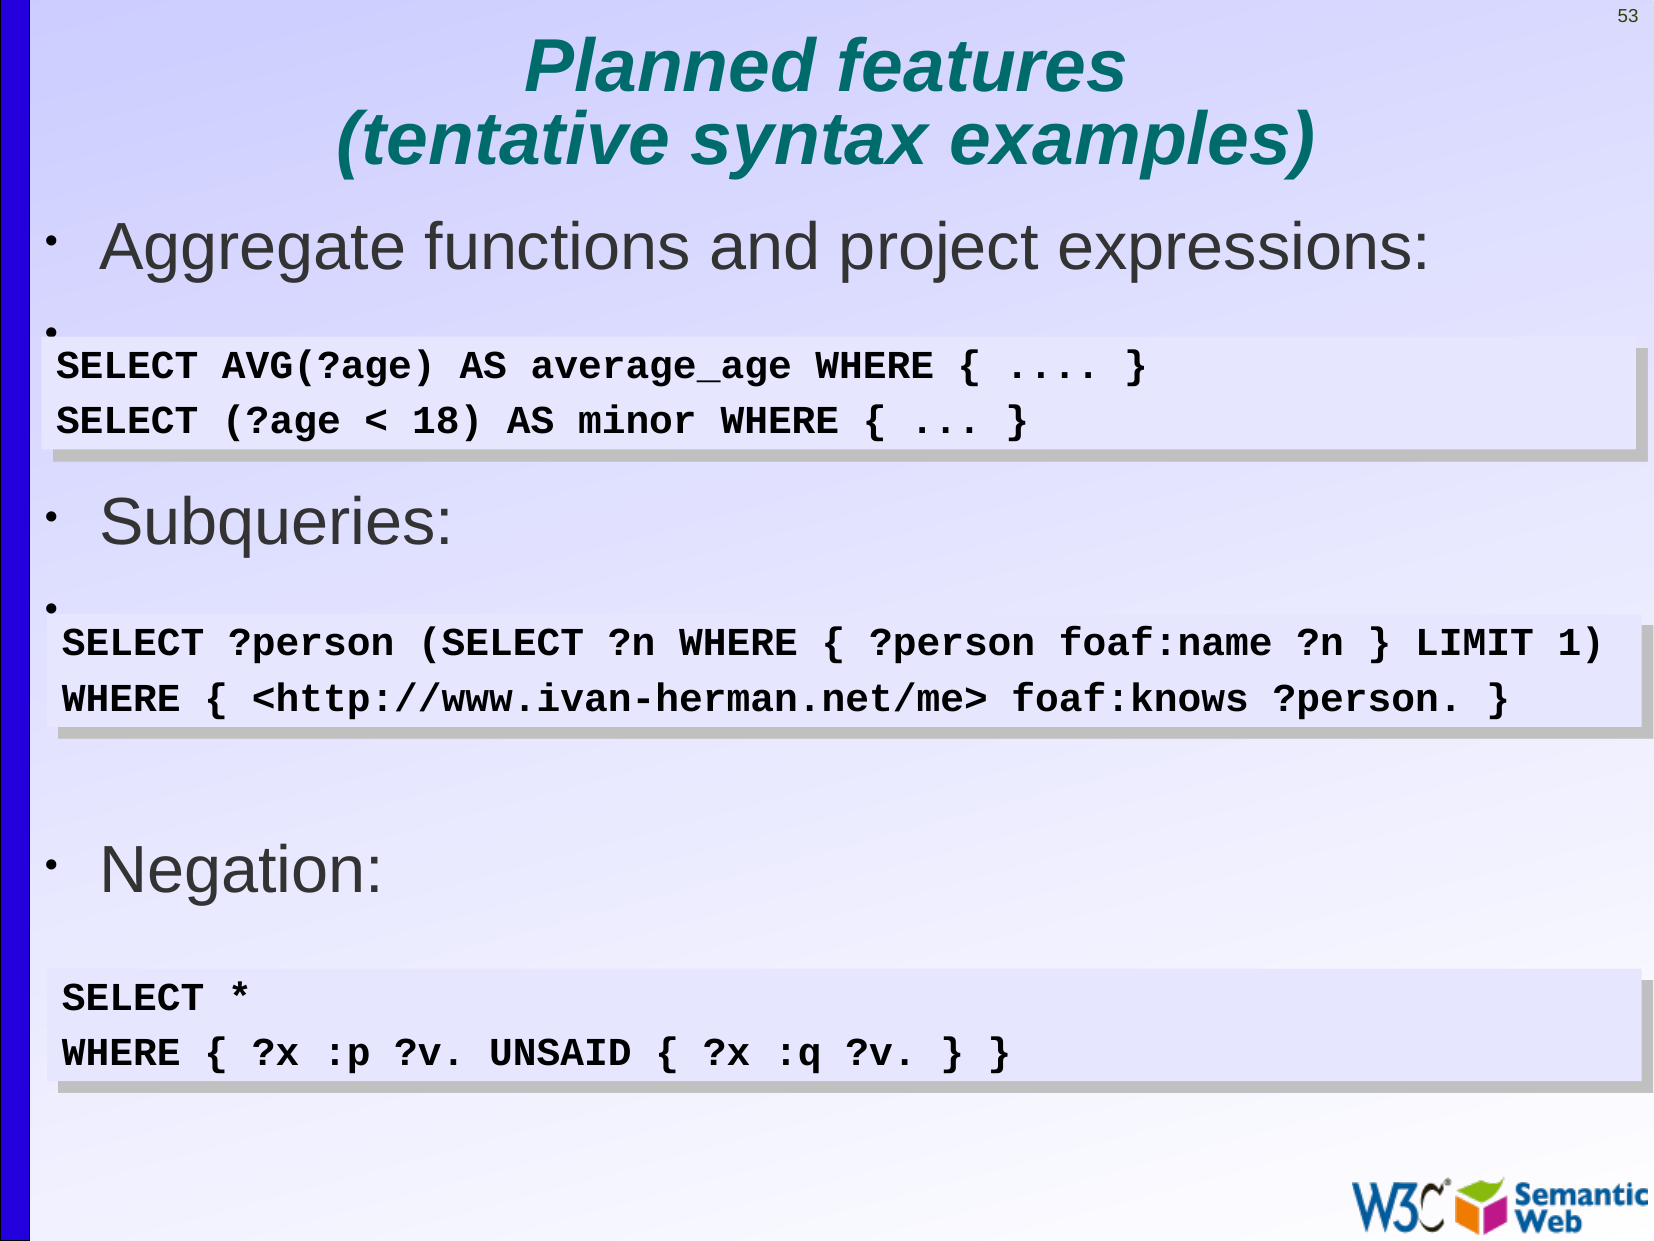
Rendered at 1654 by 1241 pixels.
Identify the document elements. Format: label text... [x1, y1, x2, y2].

list Aggregate functions and project expressions: Subqueries: Negation: [29, 212, 1624, 1184]
picture [1352, 1175, 1648, 1235]
text_box SELECT ?person (SELECT ?n WHERE { ?person foaf:name ?n } LIMIT 1) WHERE { <http://www.ivan-herman.net/me> foaf:knows ?person. } [47, 614, 1642, 727]
title Planned features (tentative syntax examples) [0, 0, 1654, 210]
text_box SELECT AVG(?age) AS average_age WHERE { .... } SELECT (?age < 18) AS minor WHERE { ... } [41, 336, 1636, 450]
text_box SELECT * WHERE { ?x :p ?v. UNSAID { ?x :q ?v. } } [47, 968, 1642, 1082]
